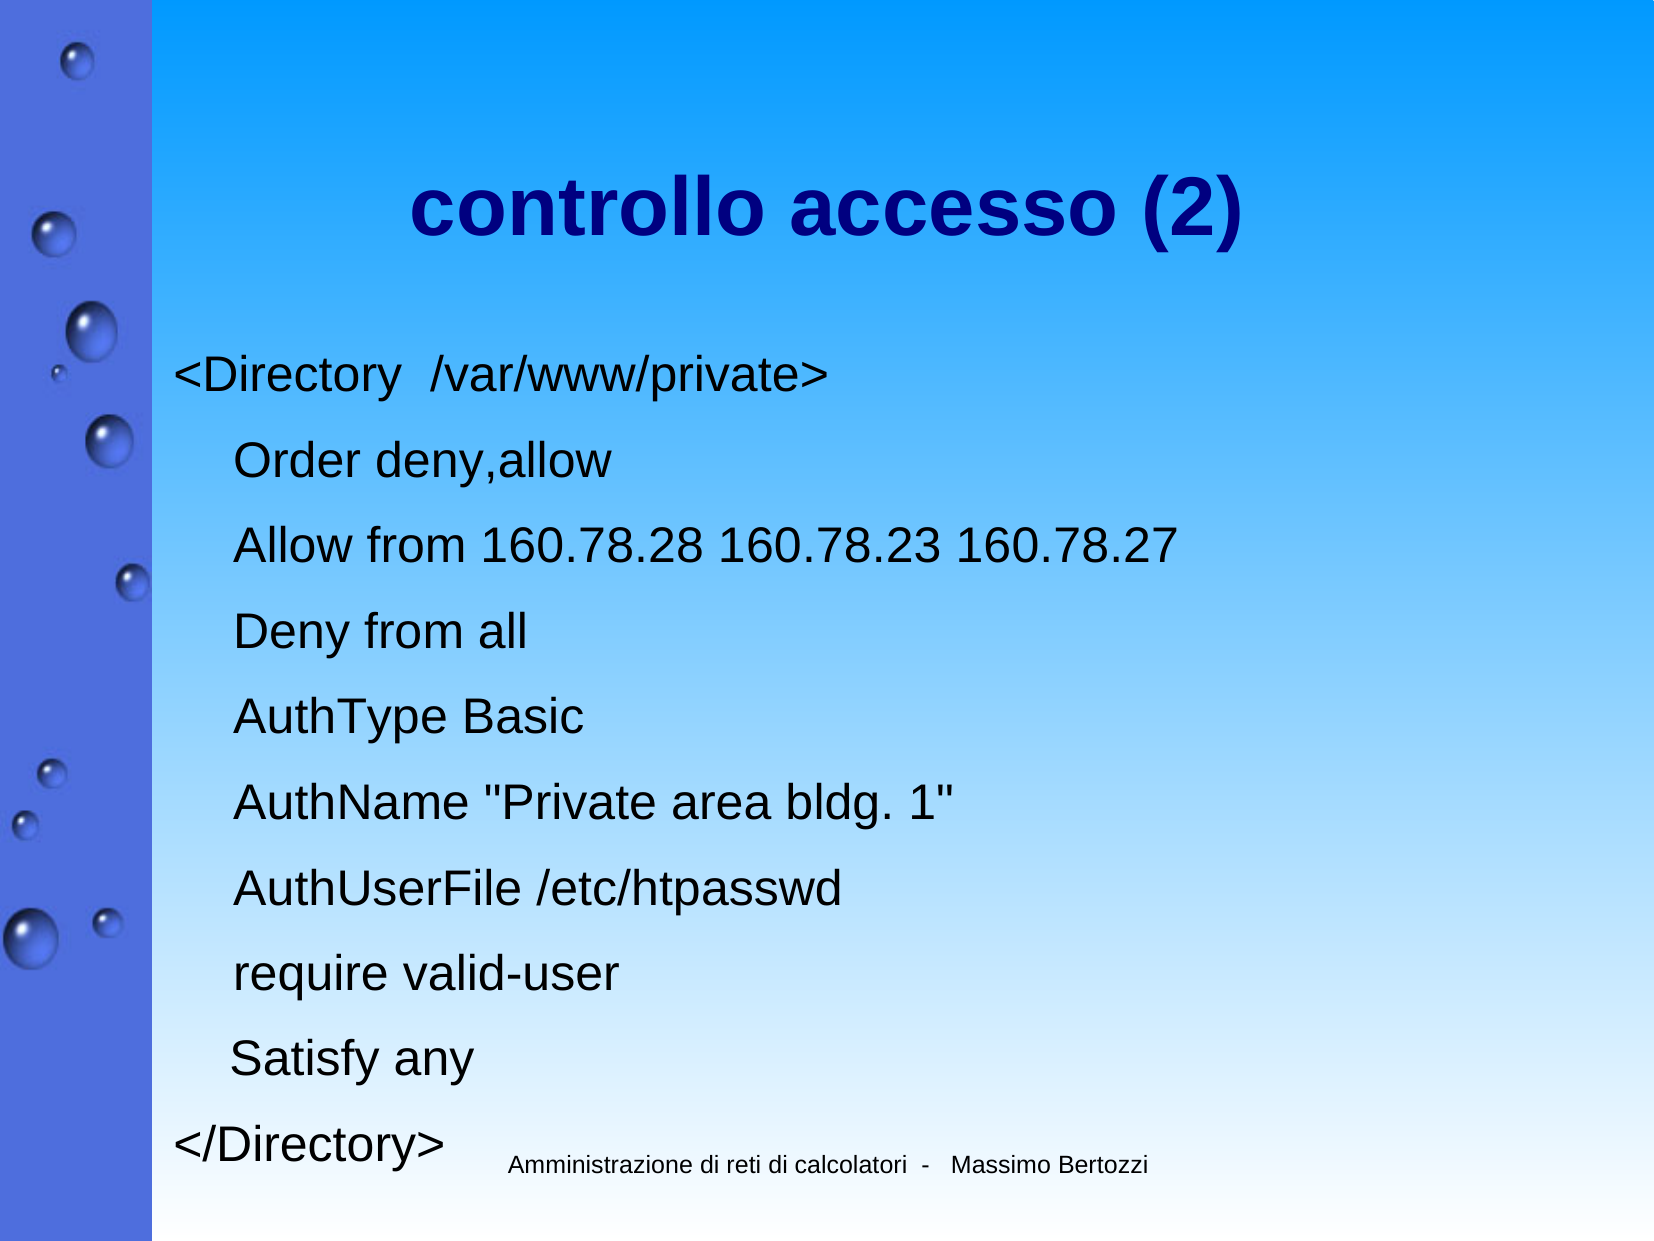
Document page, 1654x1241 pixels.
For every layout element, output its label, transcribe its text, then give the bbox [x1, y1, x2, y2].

picture [0, 0, 152, 1241]
list <Directory /var/www/private> Order deny,allow Allow from 160.78.28 160.78.23 160.78.27 Deny from all AuthType Basic AuthName "Private area bldg. 1" AuthUserFile /etc/htpasswd require valid-user Satisfy any </Directory> [159, 346, 1572, 1190]
title controllo accesso (2) [121, 102, 1534, 311]
